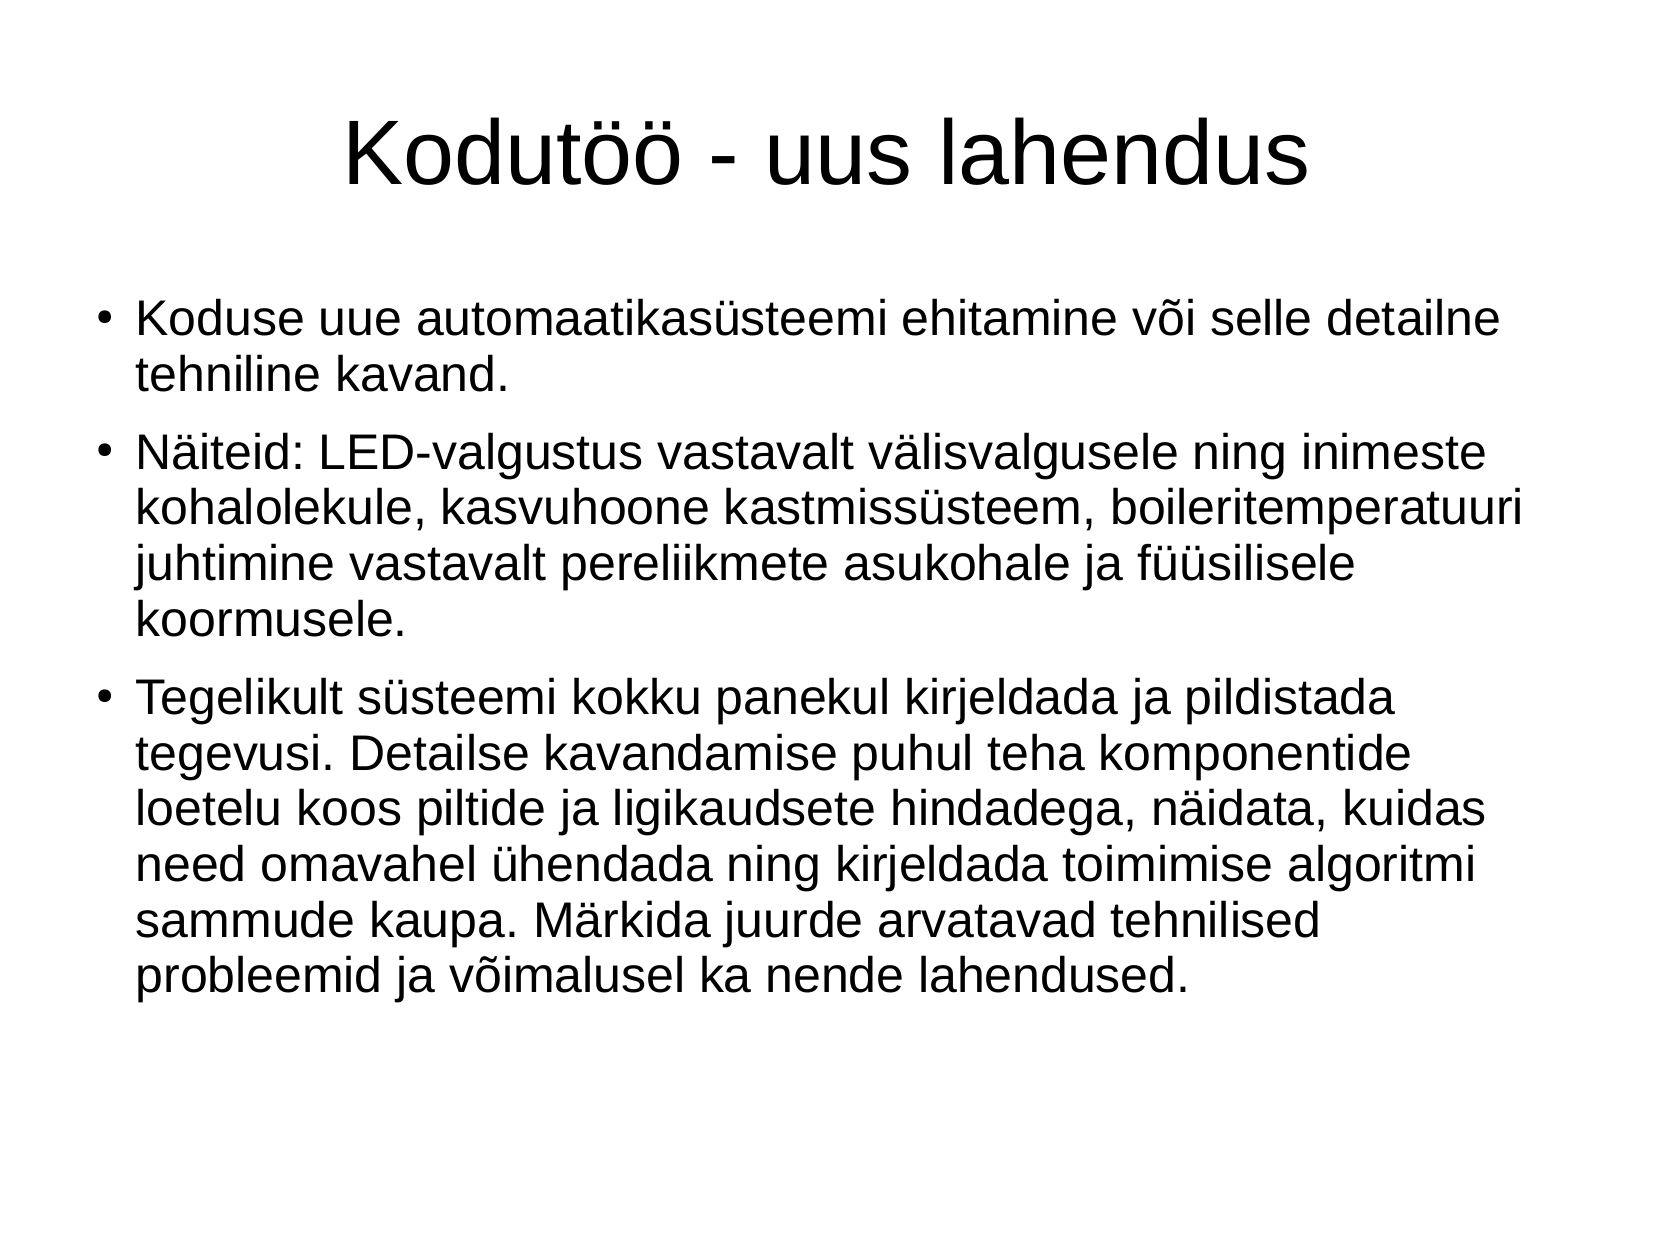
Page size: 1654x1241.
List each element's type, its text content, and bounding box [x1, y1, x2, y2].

title Kodutöö - uus lahendus [82, 49, 1571, 257]
list Koduse uue automaatikasüsteemi ehitamine või selle detailne tehniline kavand. Näiteid: LED-valgustus vastavalt välisvalgusele ning inimeste kohalolekule, kasvuhoone kastmissüsteem, boileritemperatuuri juhtimine vastavalt pereliikmete asukohale ja füüsilisele koormusele. Tegelikult süsteemi kokku panekul kirjeldada ja pildistada tegevusi. Detailse kavandamise puhul teha komponentide loetelu koos piltide ja ligikaudsete hindadega, näidata, kuidas need omavahel ühendada ning kirjeldada toimimise algoritmi sammude kaupa. Märkida juurde arvatavad tehnilised probleemid ja võimalusel ka nende lahendused. [82, 290, 1571, 1010]
